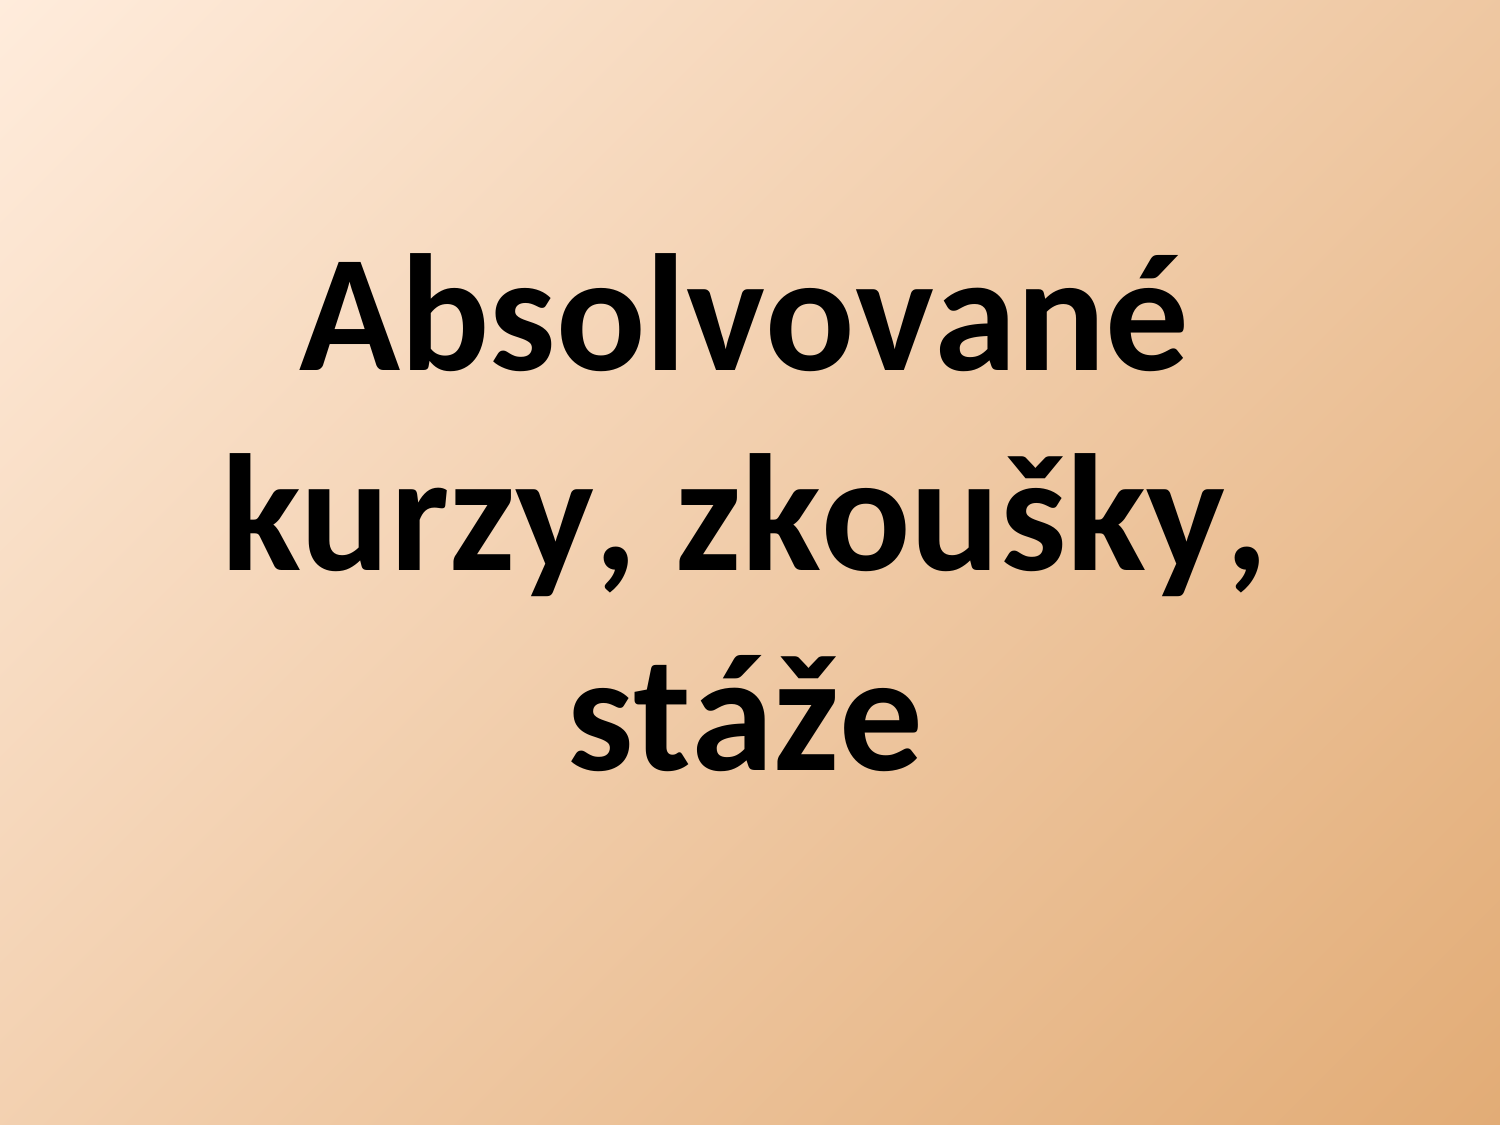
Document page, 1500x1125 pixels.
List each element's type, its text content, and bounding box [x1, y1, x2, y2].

title Absolvované kurzy, zkoušky, stáže [70, 196, 1421, 812]
